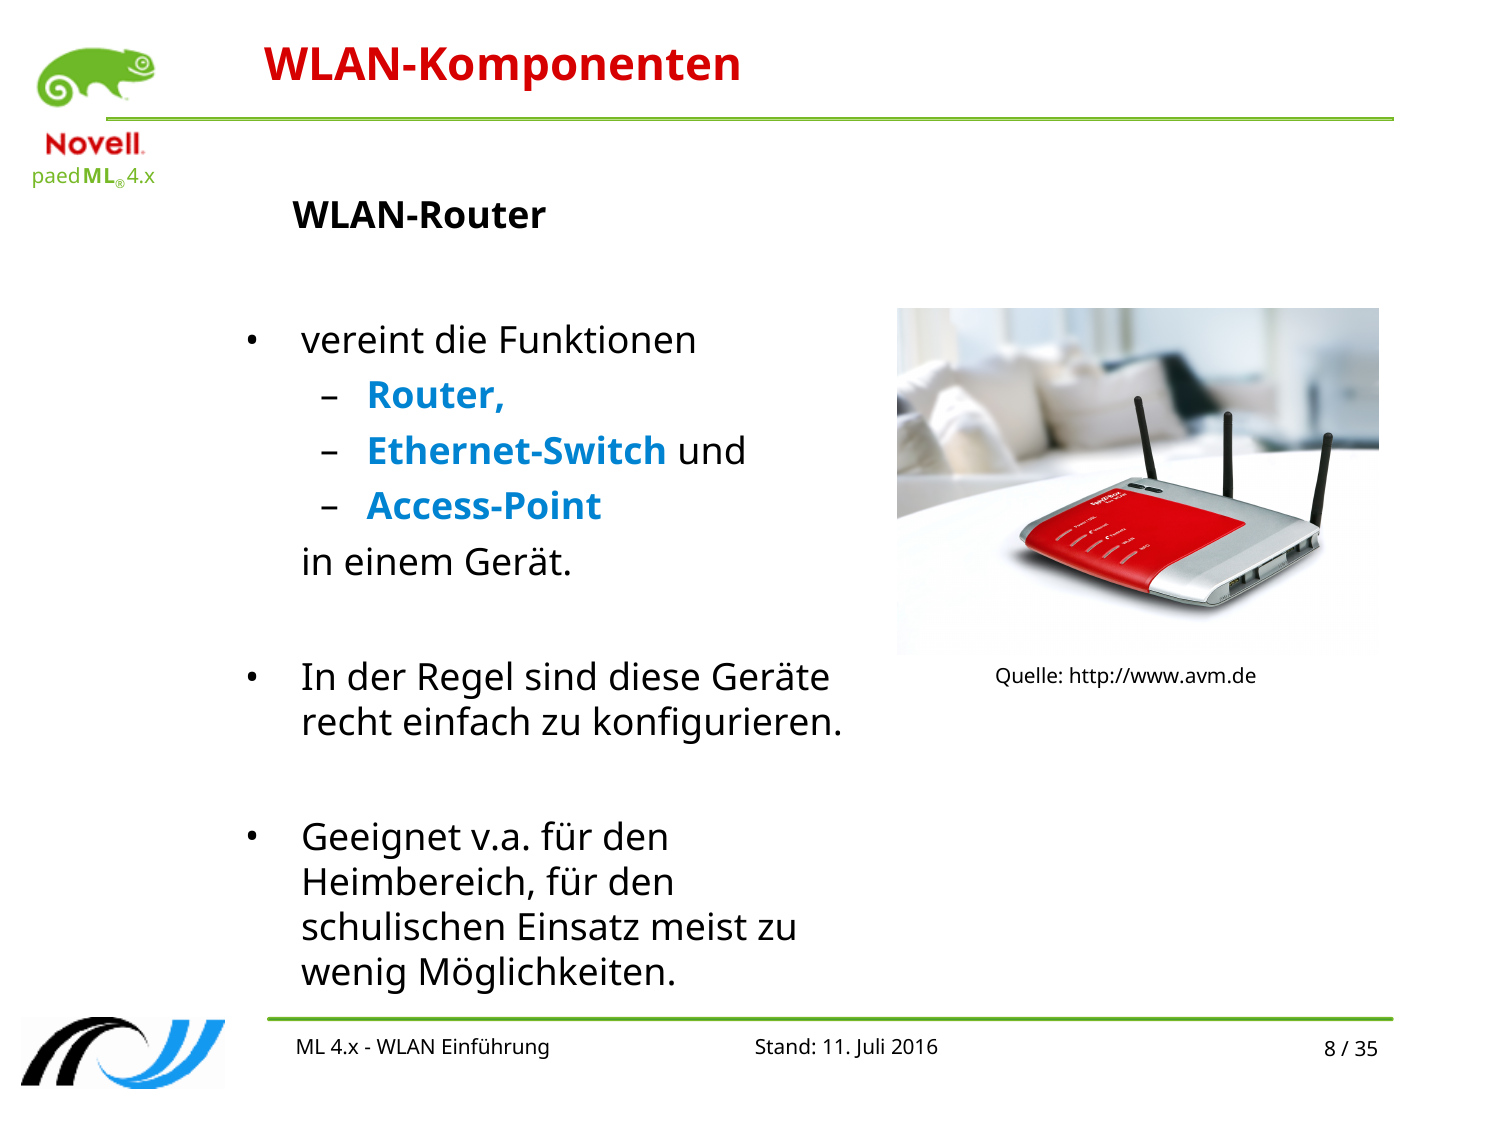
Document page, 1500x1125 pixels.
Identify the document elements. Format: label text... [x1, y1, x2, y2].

picture [21, 1017, 225, 1089]
picture [24, 32, 167, 175]
list vereint die Funktionen Router, Ethernet-Switch und Access-Point in einem Gerät. In der Regel sind diese Geräte recht einfach zu konfigurieren. Geeignet v.a. für den Heimbereich, für den schulischen Einsatz meist zu wenig Möglichkeiten. [230, 248, 863, 984]
picture [897, 308, 1379, 655]
text_box WLAN-Router [236, 188, 654, 260]
title WLAN-Komponenten [232, 12, 1388, 113]
text_box Quelle: http://www.avm.de [980, 654, 1347, 695]
